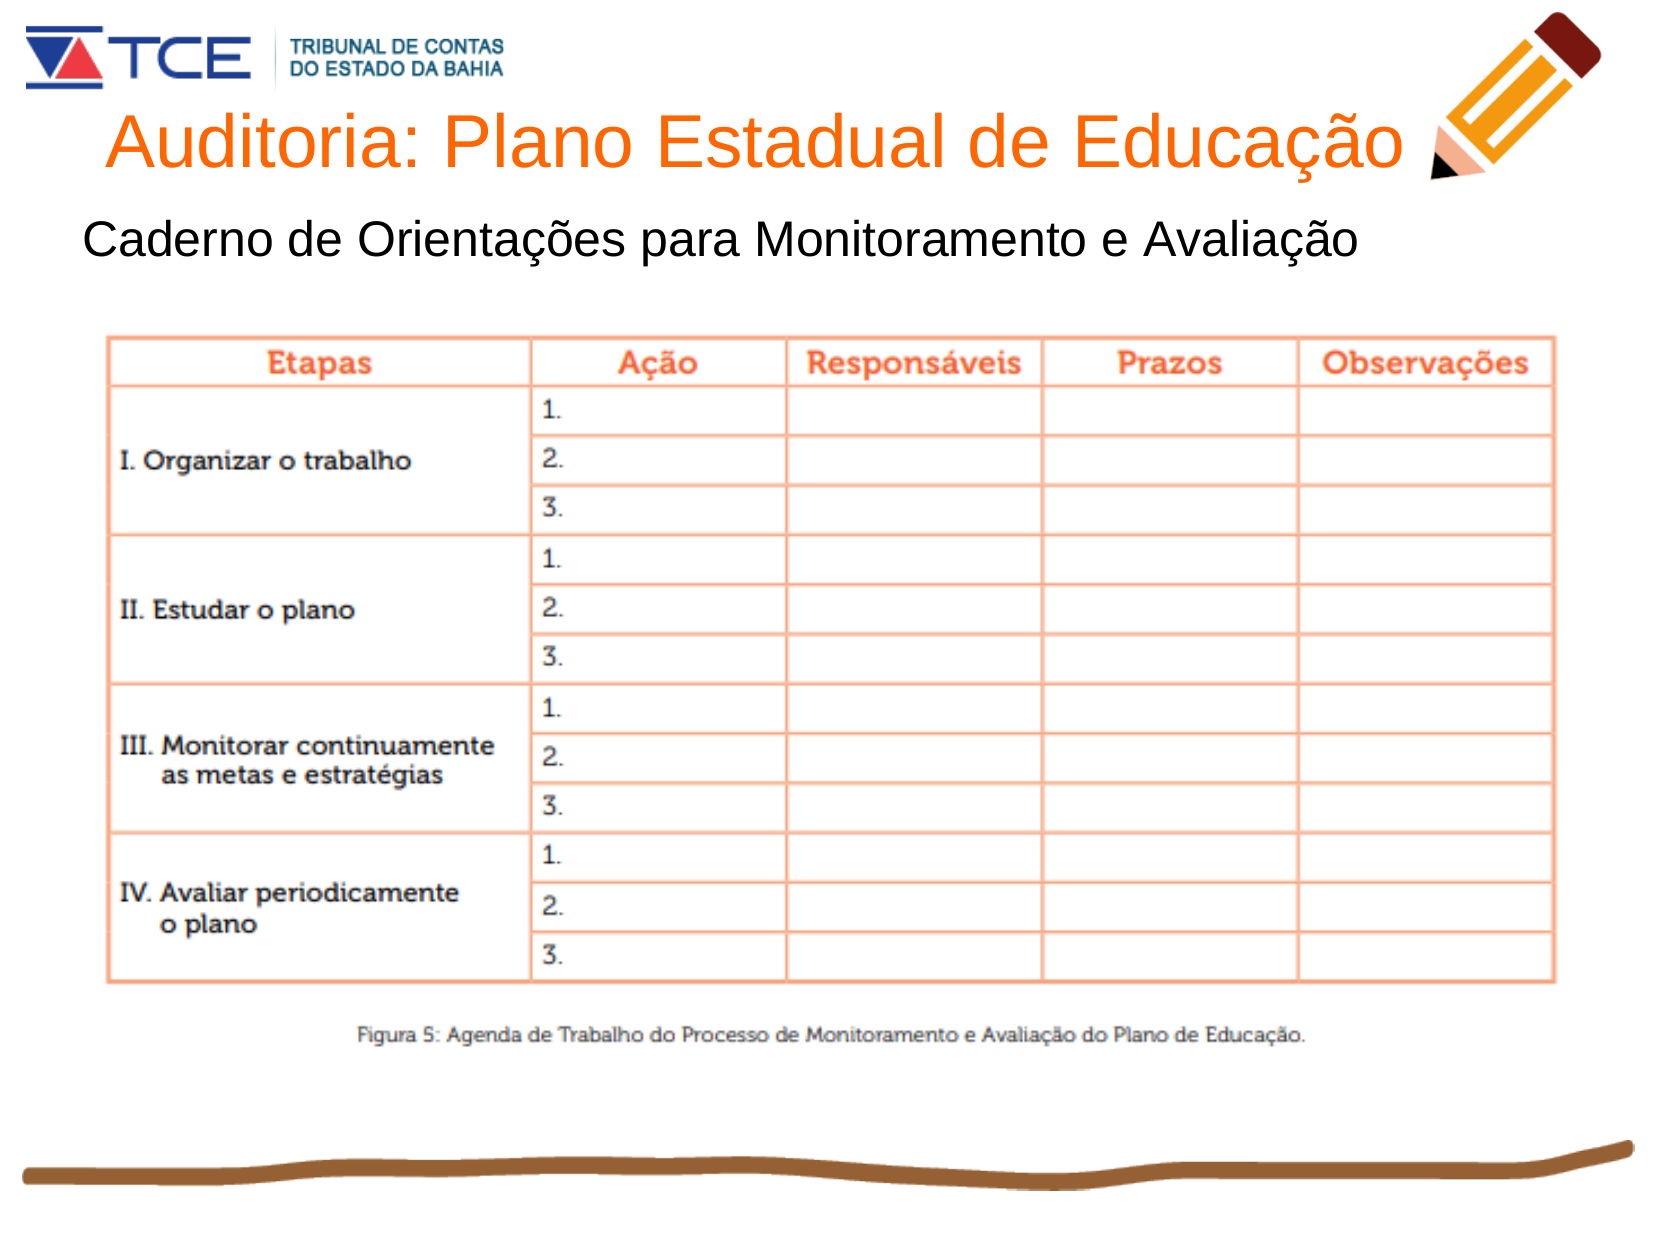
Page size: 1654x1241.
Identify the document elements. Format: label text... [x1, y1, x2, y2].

picture [26, 23, 508, 93]
picture [1430, 12, 1602, 181]
title Auditoria: Plano Estadual de Educação [82, 78, 1429, 177]
picture [22, 1140, 1635, 1191]
picture [59, 283, 1619, 1087]
text_box Caderno de Orientações para Monitoramento e Avaliação [82, 177, 1429, 283]
